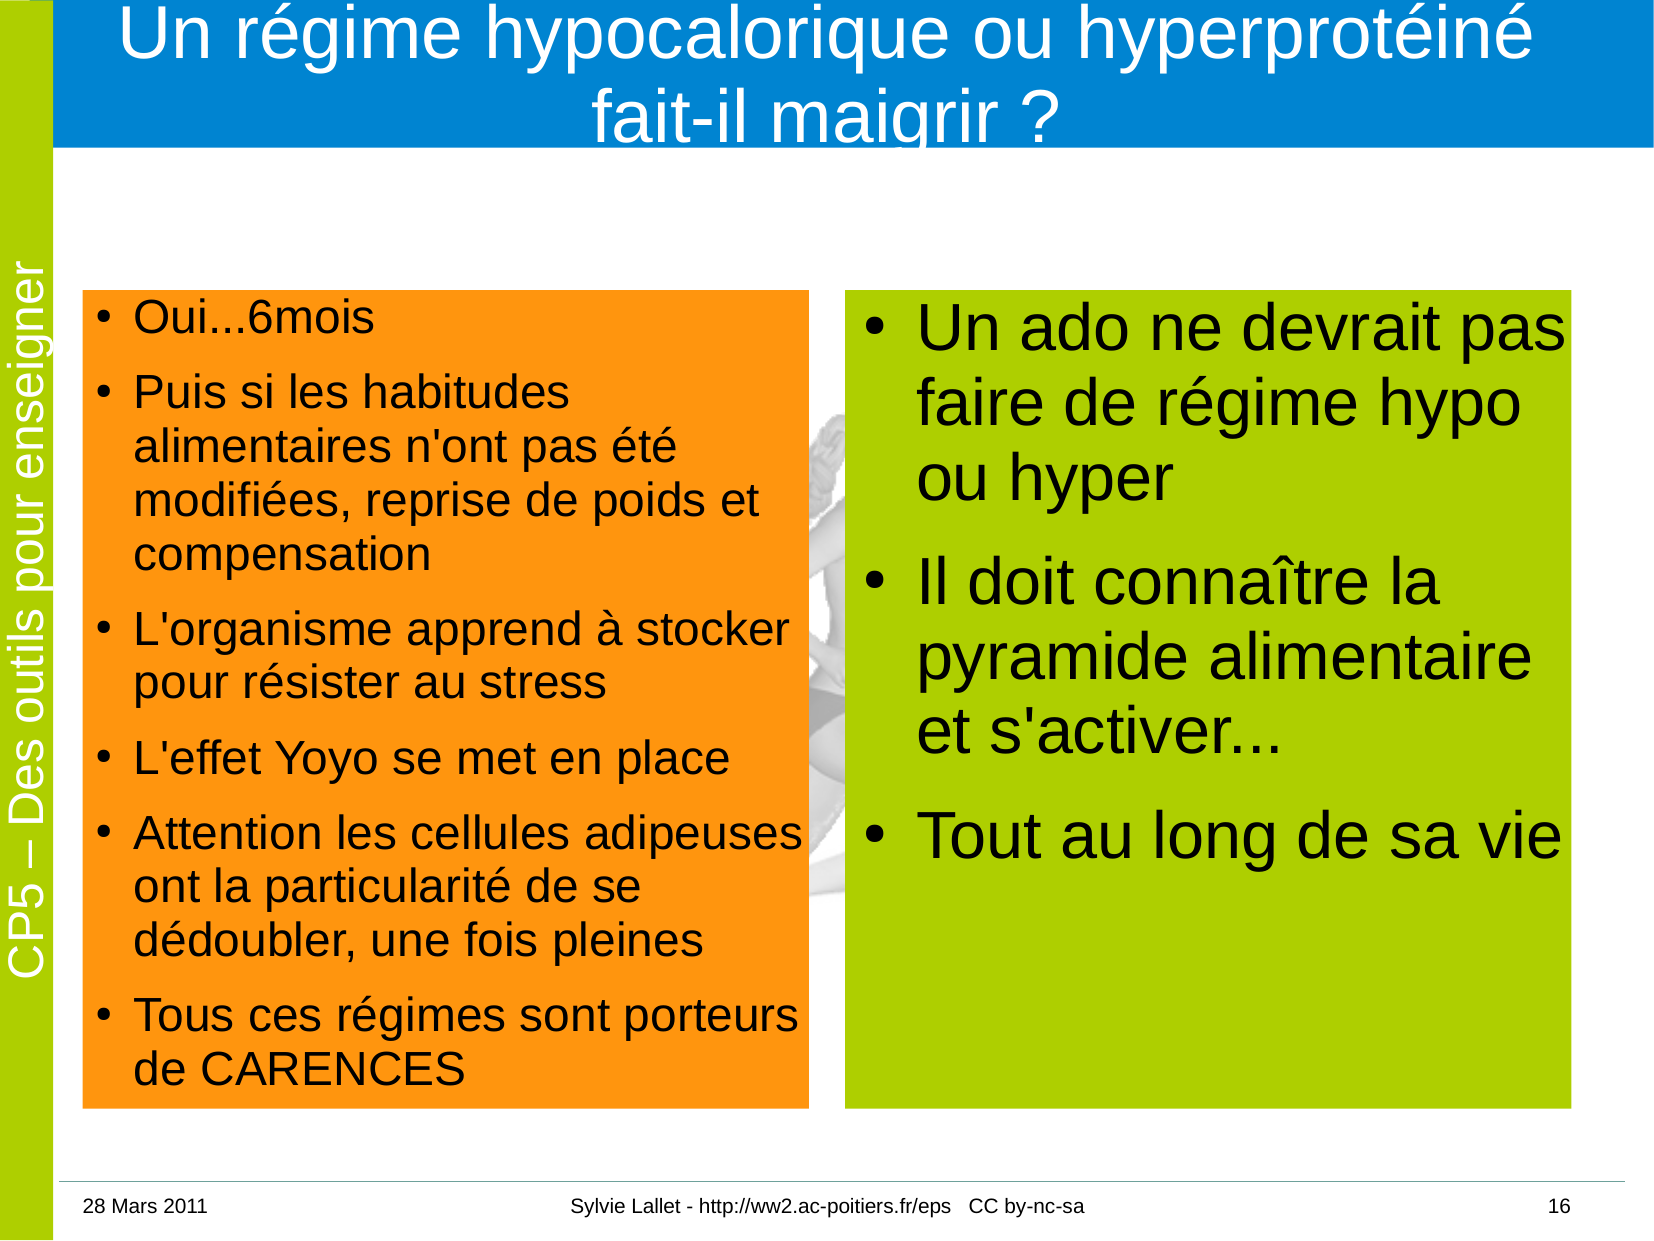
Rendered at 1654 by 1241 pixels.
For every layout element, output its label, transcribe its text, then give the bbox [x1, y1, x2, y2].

title Un régime hypocalorique ou hyperprotéiné fait-il maigrir ? [82, 0, 1571, 159]
list Oui...6mois Puis si les habitudes alimentaires n'ont pas été modifiées, reprise de poids et compensation L'organisme apprend à stocker pour résister au stress L'effet Yoyo se met en place Attention les cellules adipeuses ont la particularité de se dédoubler, une fois pleines Tous ces régimes sont porteurs de CARENCES [82, 290, 809, 1109]
list Un ado ne devrait pas faire de régime hypo ou hyper Il doit connaître la pyramide alimentaire et s'activer... Tout au long de sa vie [845, 290, 1572, 1109]
